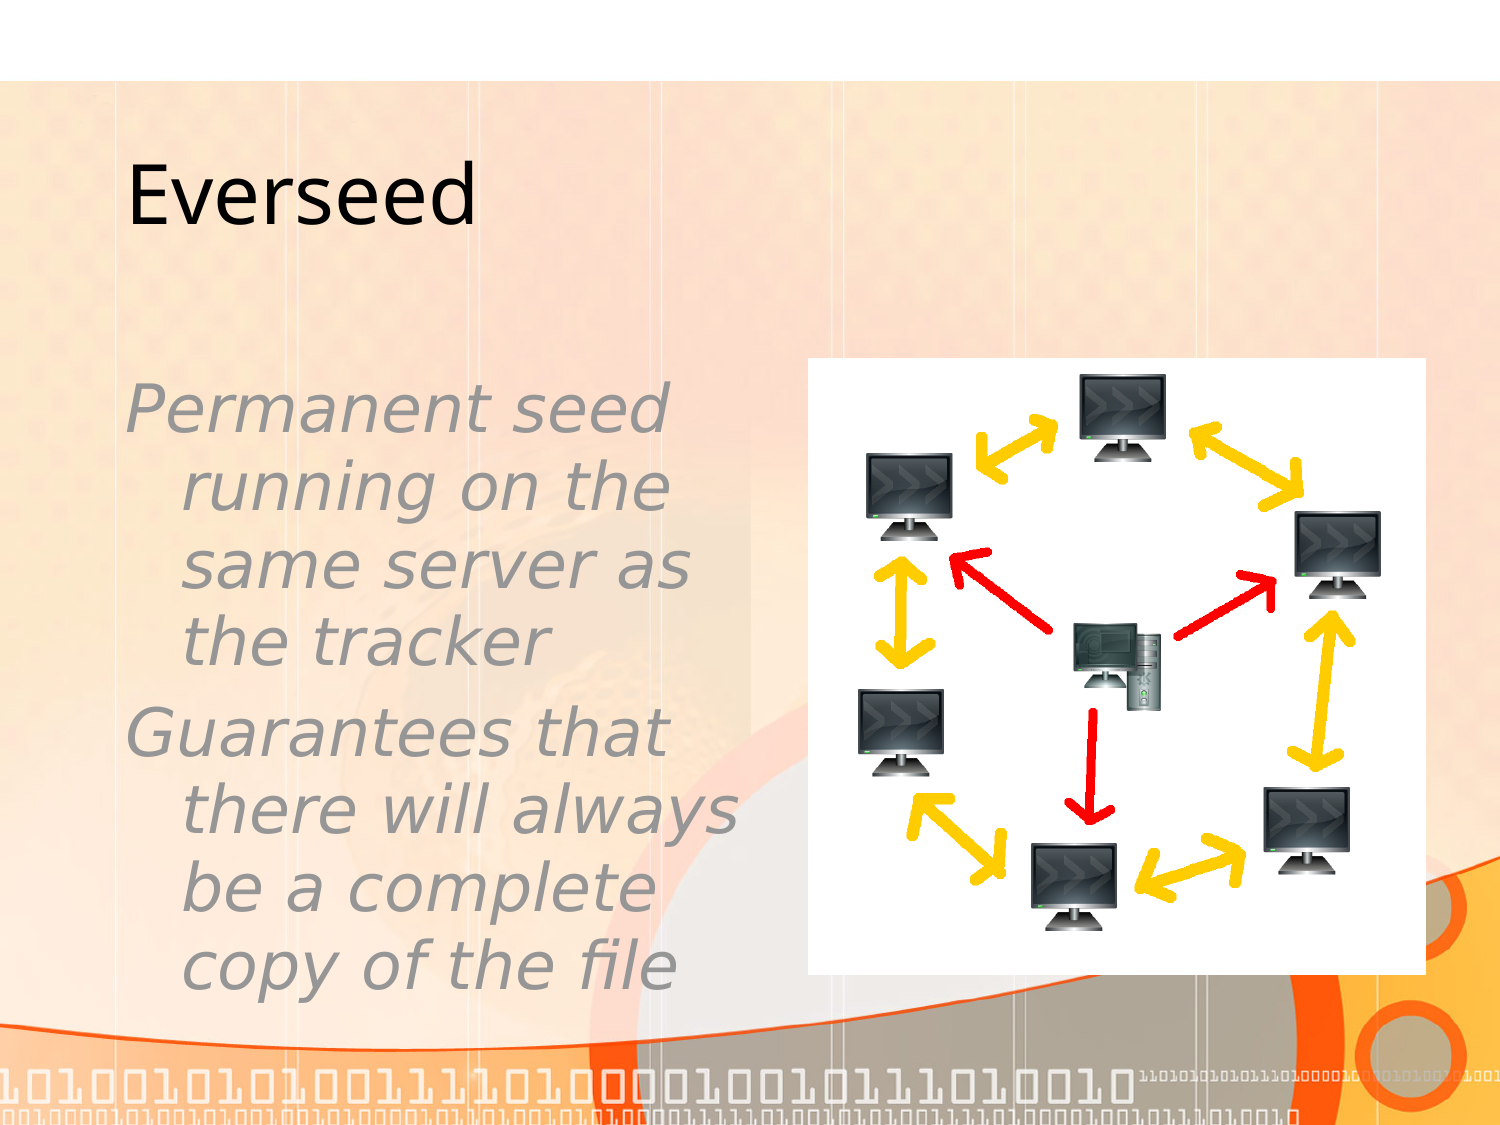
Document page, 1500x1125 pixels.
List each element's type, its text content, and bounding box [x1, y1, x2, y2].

subtitle Permanent seed running on the same server as the tracker Guarantees that there will always be a complete copy of the file [125, 363, 751, 1013]
title Everseed [125, 84, 1388, 300]
picture [0, 0, 1500, 1125]
